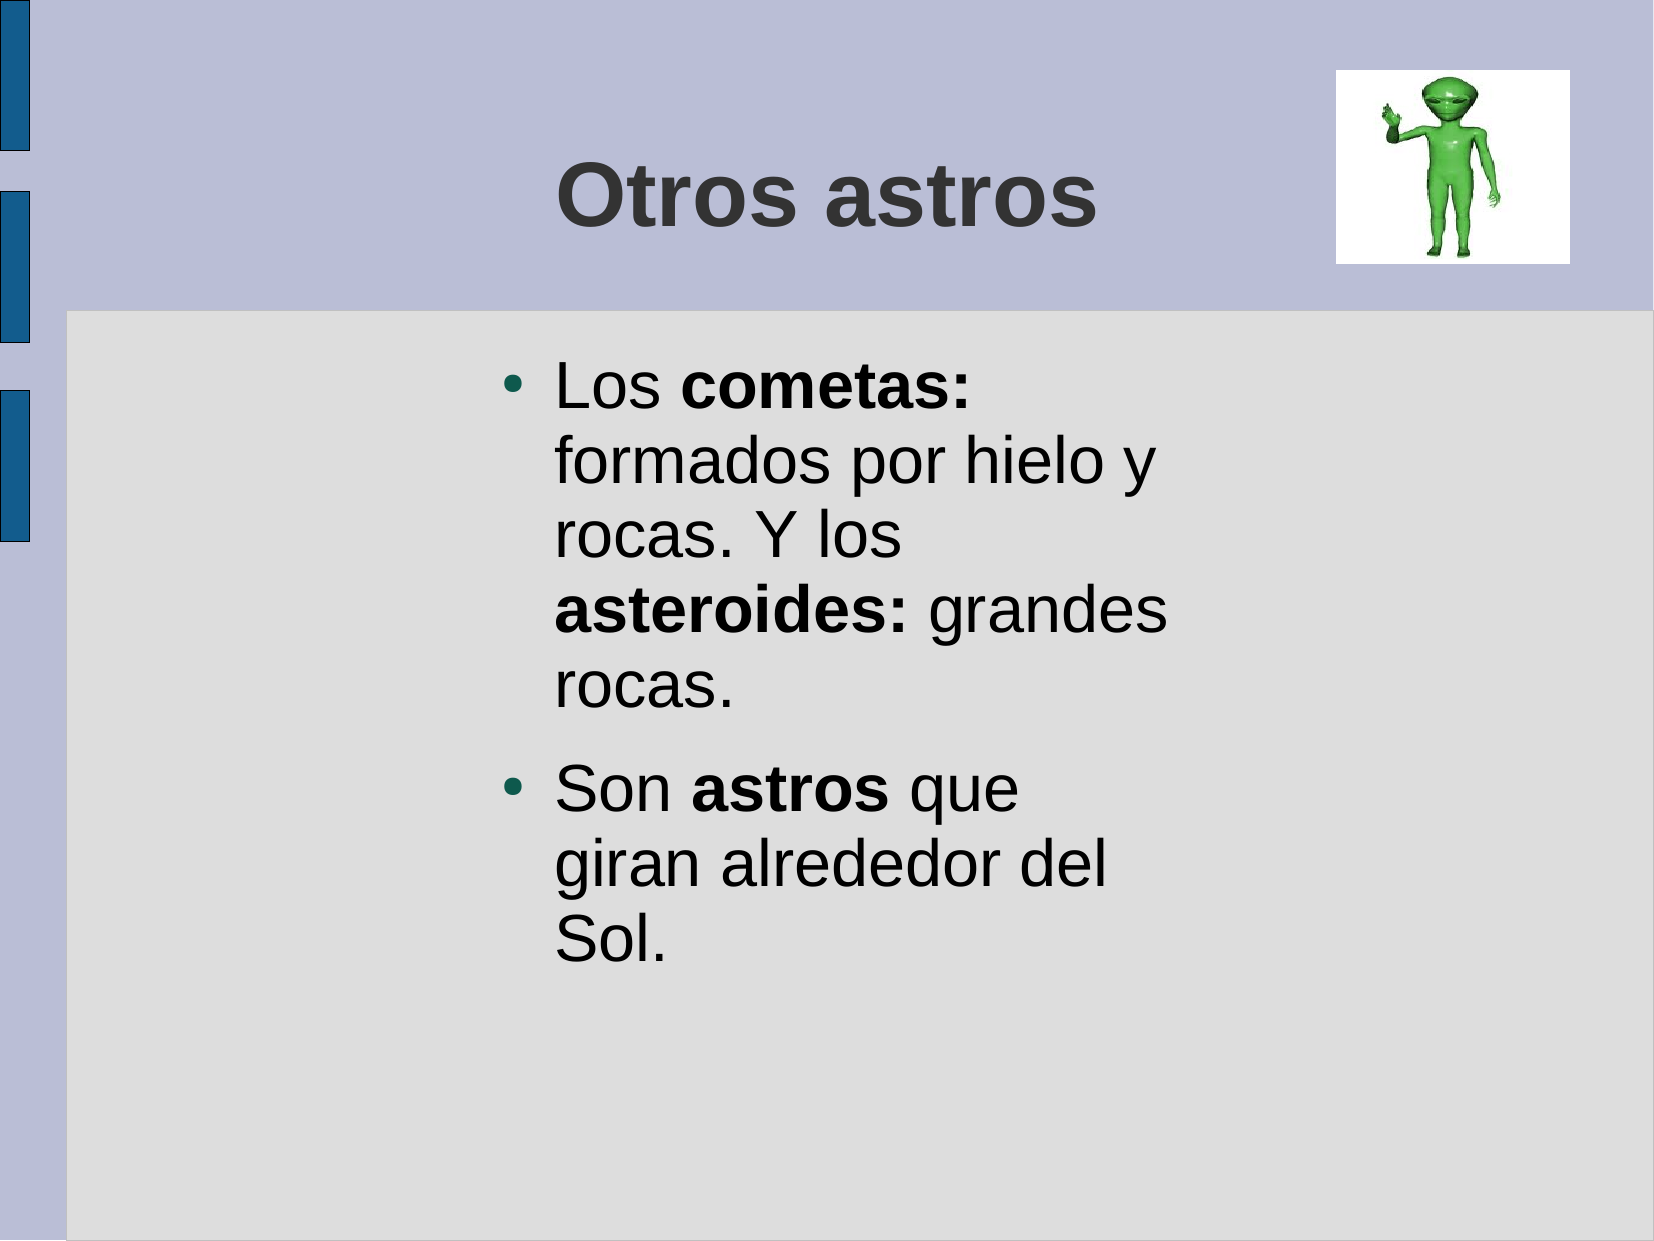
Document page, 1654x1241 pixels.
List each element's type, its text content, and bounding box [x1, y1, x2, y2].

title Otros astros [121, 98, 1534, 291]
picture [1336, 70, 1570, 264]
list Los cometas: formados por hielo y rocas. Y los asteroides: grandes rocas. Son astros que giran alrededor del Sol. [483, 347, 1173, 1152]
